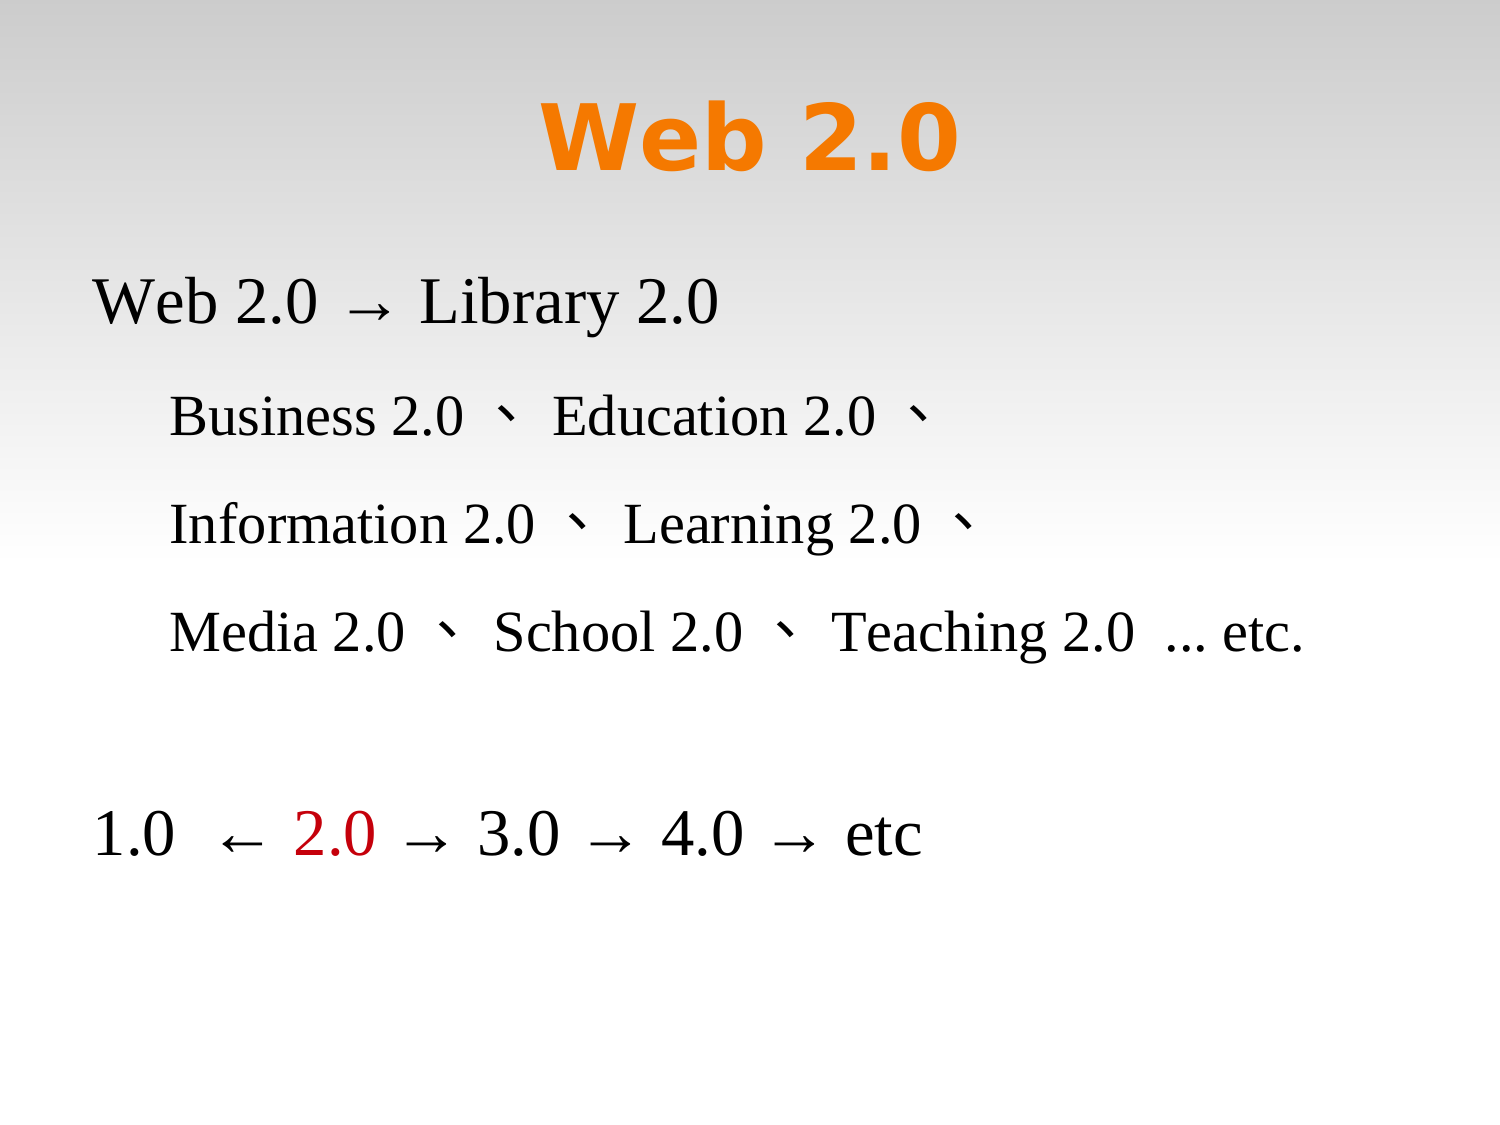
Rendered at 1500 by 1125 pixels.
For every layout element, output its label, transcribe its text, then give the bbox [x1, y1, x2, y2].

list Web 2.0 → Library 2.0 Business 2.0、Education 2.0、 Information 2.0、Learning 2.0、 Media 2.0、School 2.0、Teaching 2.0 ... etc. 1.0 ← 2.0 → 3.0 → 4.0 → etc [75, 263, 1425, 1006]
title Web 2.0 [75, 44, 1425, 233]
